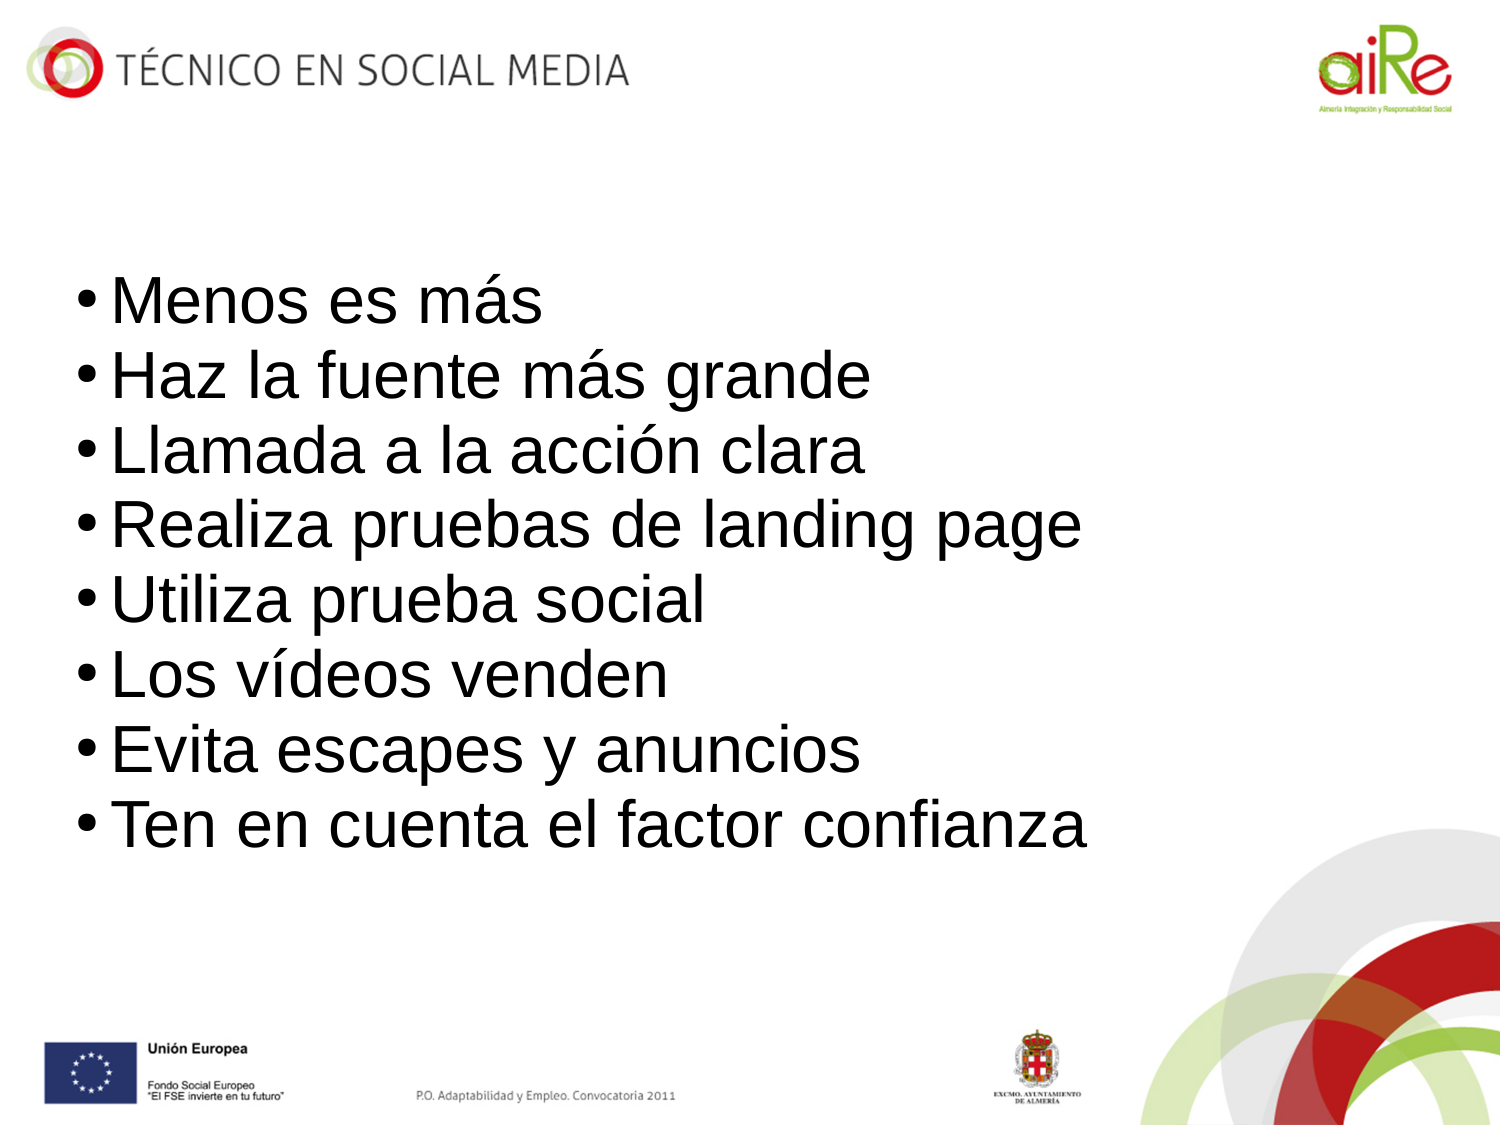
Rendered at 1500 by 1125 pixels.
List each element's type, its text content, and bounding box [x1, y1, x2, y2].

subtitle Menos es más Haz la fuente más grande Llamada a la acción clara Realiza pruebas de landing page Utiliza prueba social Los vídeos venden Evita escapes y anuncios Ten en cuenta el factor confianza [75, 263, 1425, 916]
picture [0, 0, 1500, 1125]
